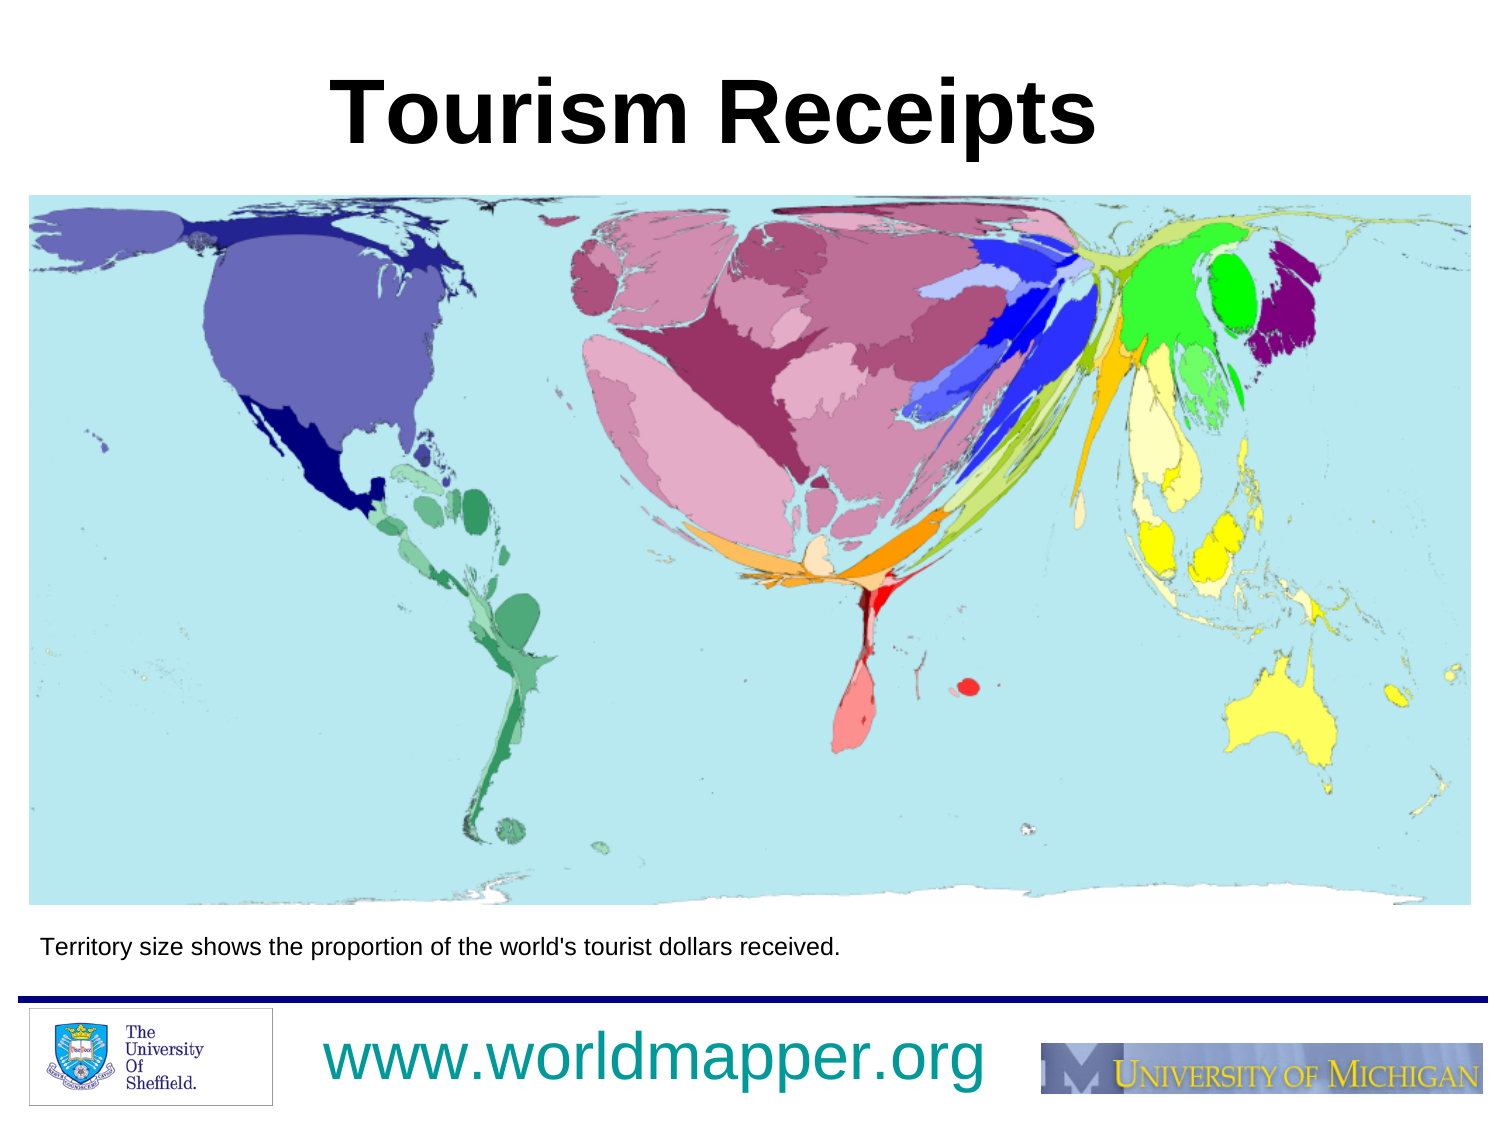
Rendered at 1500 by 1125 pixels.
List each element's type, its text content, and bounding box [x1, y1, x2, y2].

picture [1041, 1043, 1483, 1094]
picture [29, 1008, 273, 1106]
picture [29, 195, 1471, 905]
title Tourism Receipts [76, 42, 1352, 195]
text_box Territory size shows the proportion of the world's tourist dollars received. [24, 925, 858, 969]
